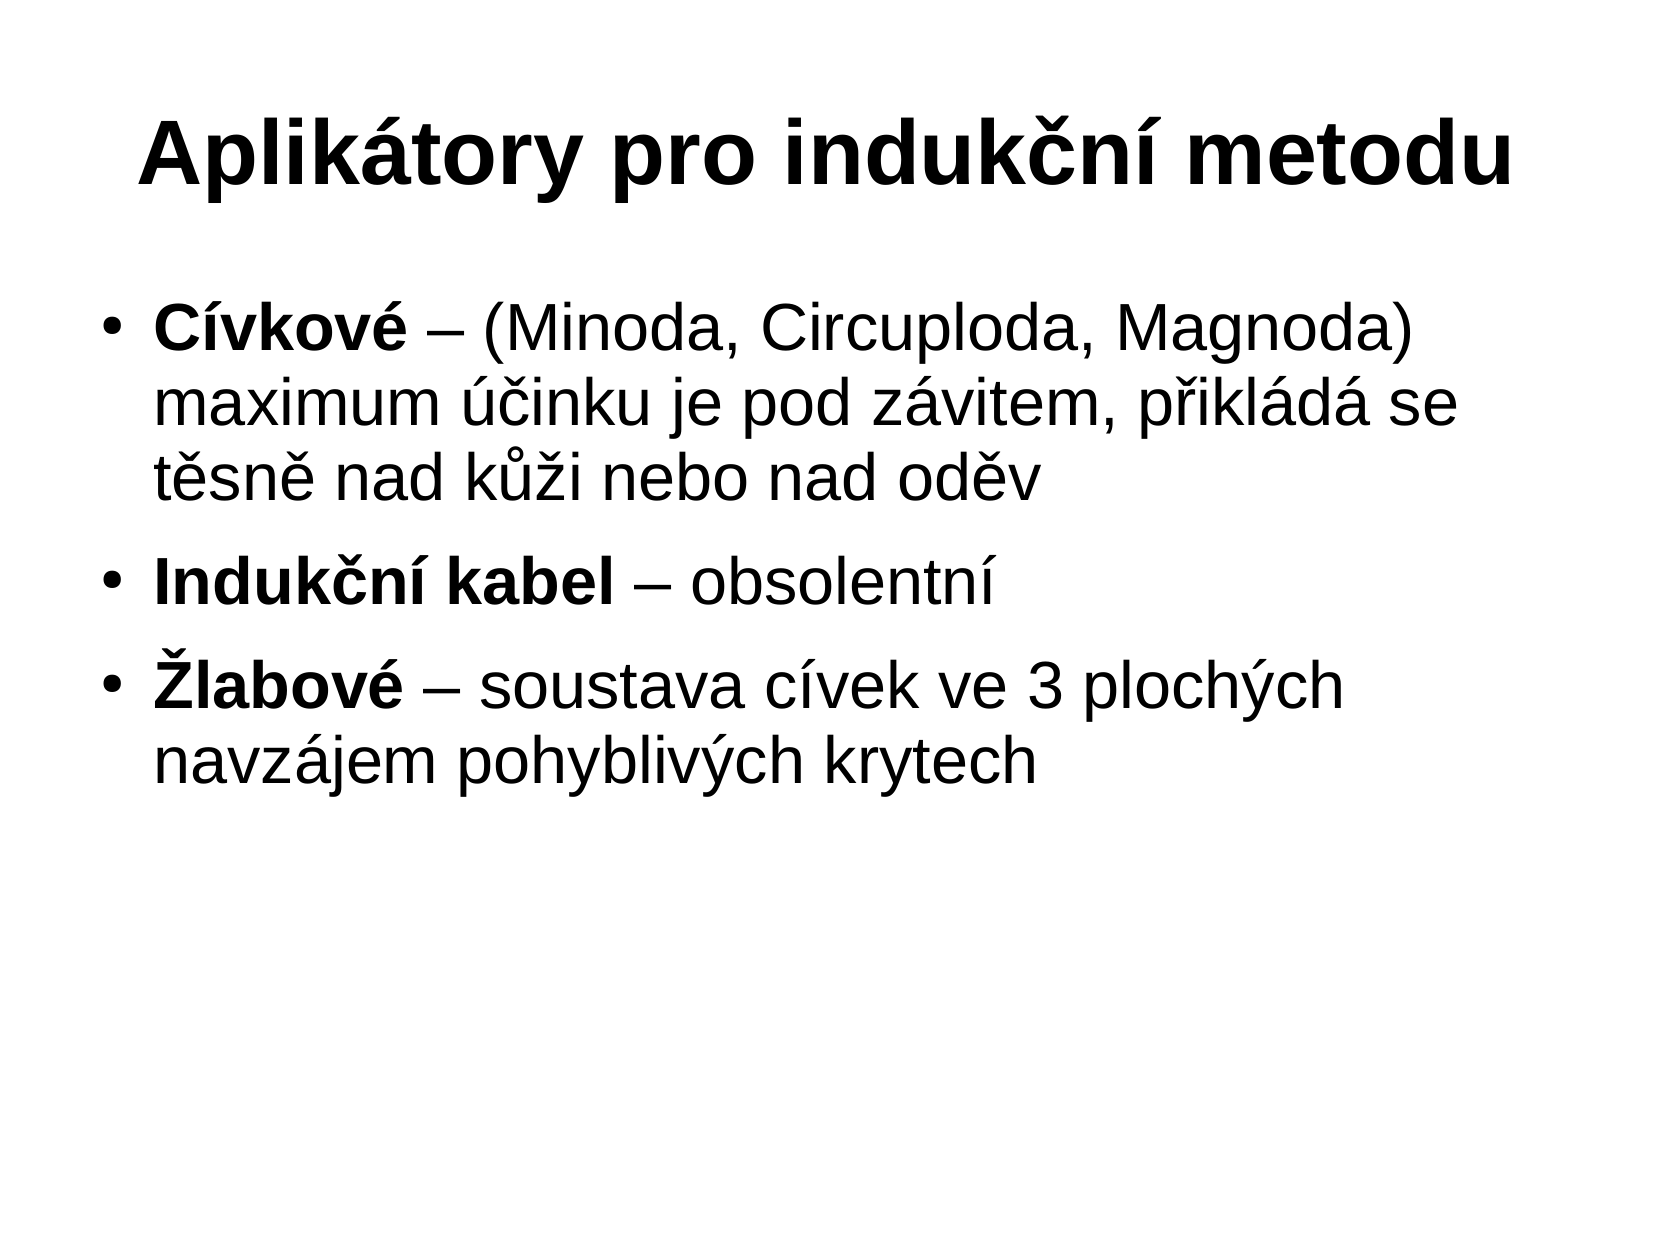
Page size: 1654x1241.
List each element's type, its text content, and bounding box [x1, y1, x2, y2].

title Aplikátory pro indukční metodu [82, 49, 1571, 257]
list Cívkové – (Minoda, Circuploda, Magnoda) maximum účinku je pod závitem, přikládá se těsně nad kůži nebo nad oděv Indukční kabel – obsolentní Žlabové – soustava cívek ve 3 plochých navzájem pohyblivých krytech [82, 290, 1571, 1109]
